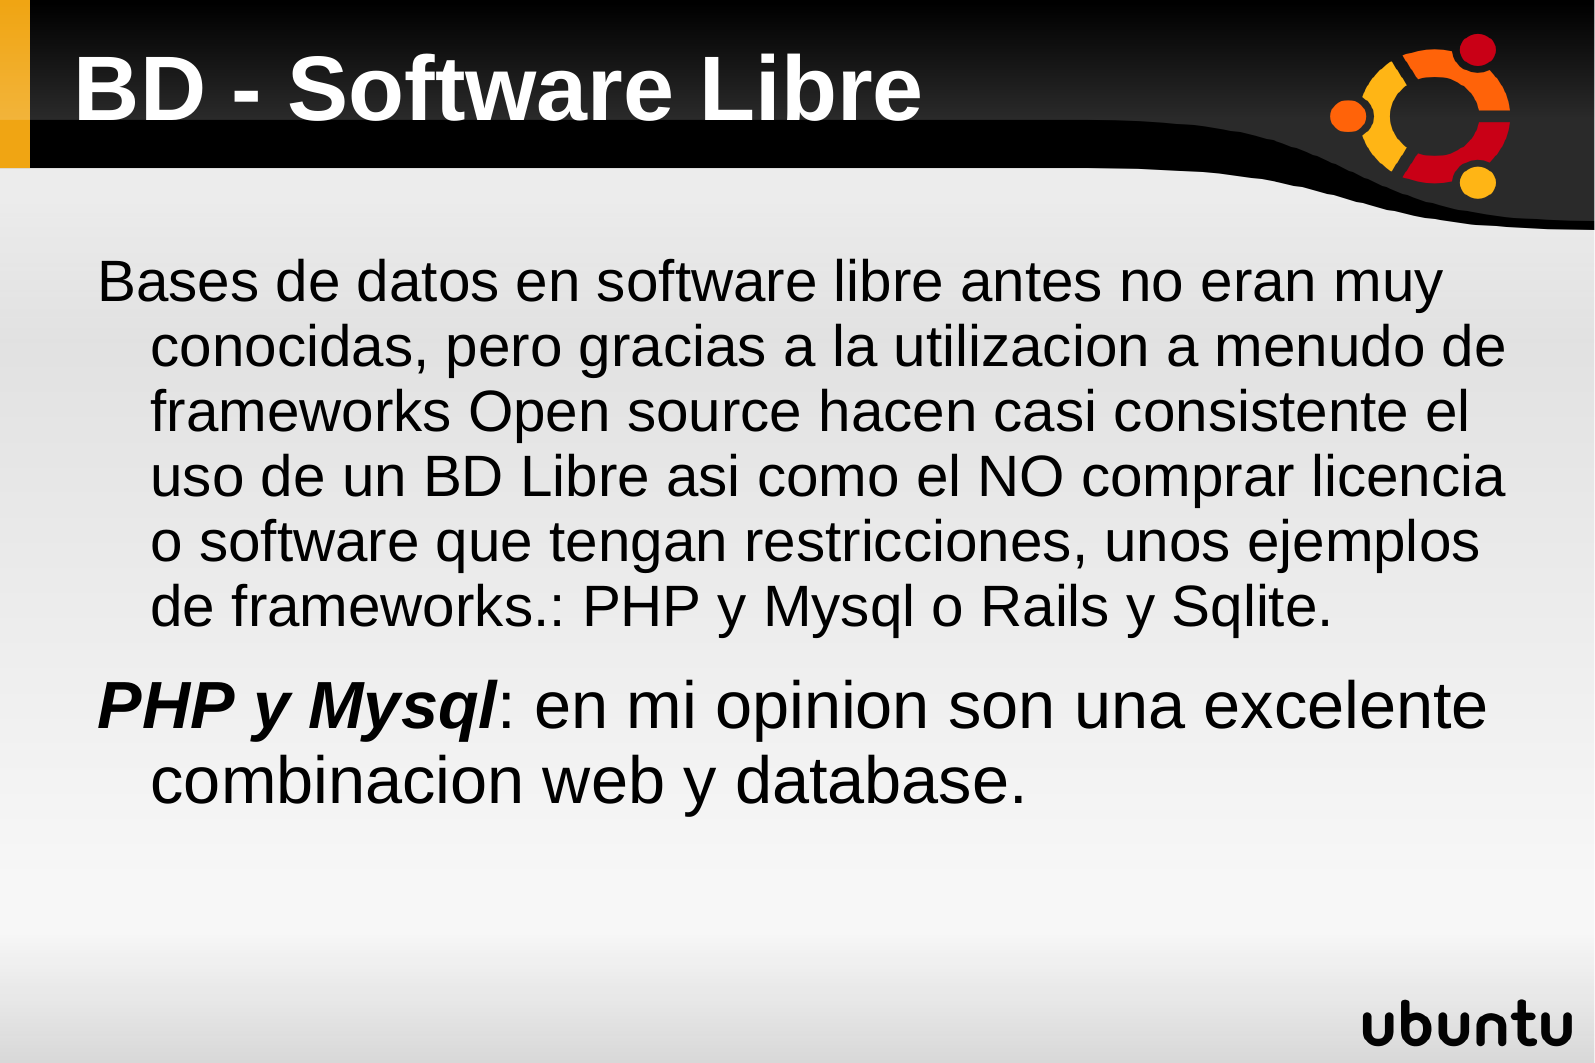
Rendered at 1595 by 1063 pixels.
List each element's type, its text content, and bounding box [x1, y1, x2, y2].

title BD - Software Libre [74, 7, 1510, 171]
list Bases de datos en software libre antes no eran muy conocidas, pero gracias a la utilizacion a menudo de frameworks Open source hacen casi consistente el uso de un BD Libre asi como el NO comprar licencia o software que tengan restricciones, unos ejemplos de frameworks.: PHP y Mysql o Rails y Sqlite. PHP y Mysql: en mi opinion son una excelente combinacion web y database. [79, 248, 1515, 936]
picture [0, 0, 1595, 1063]
